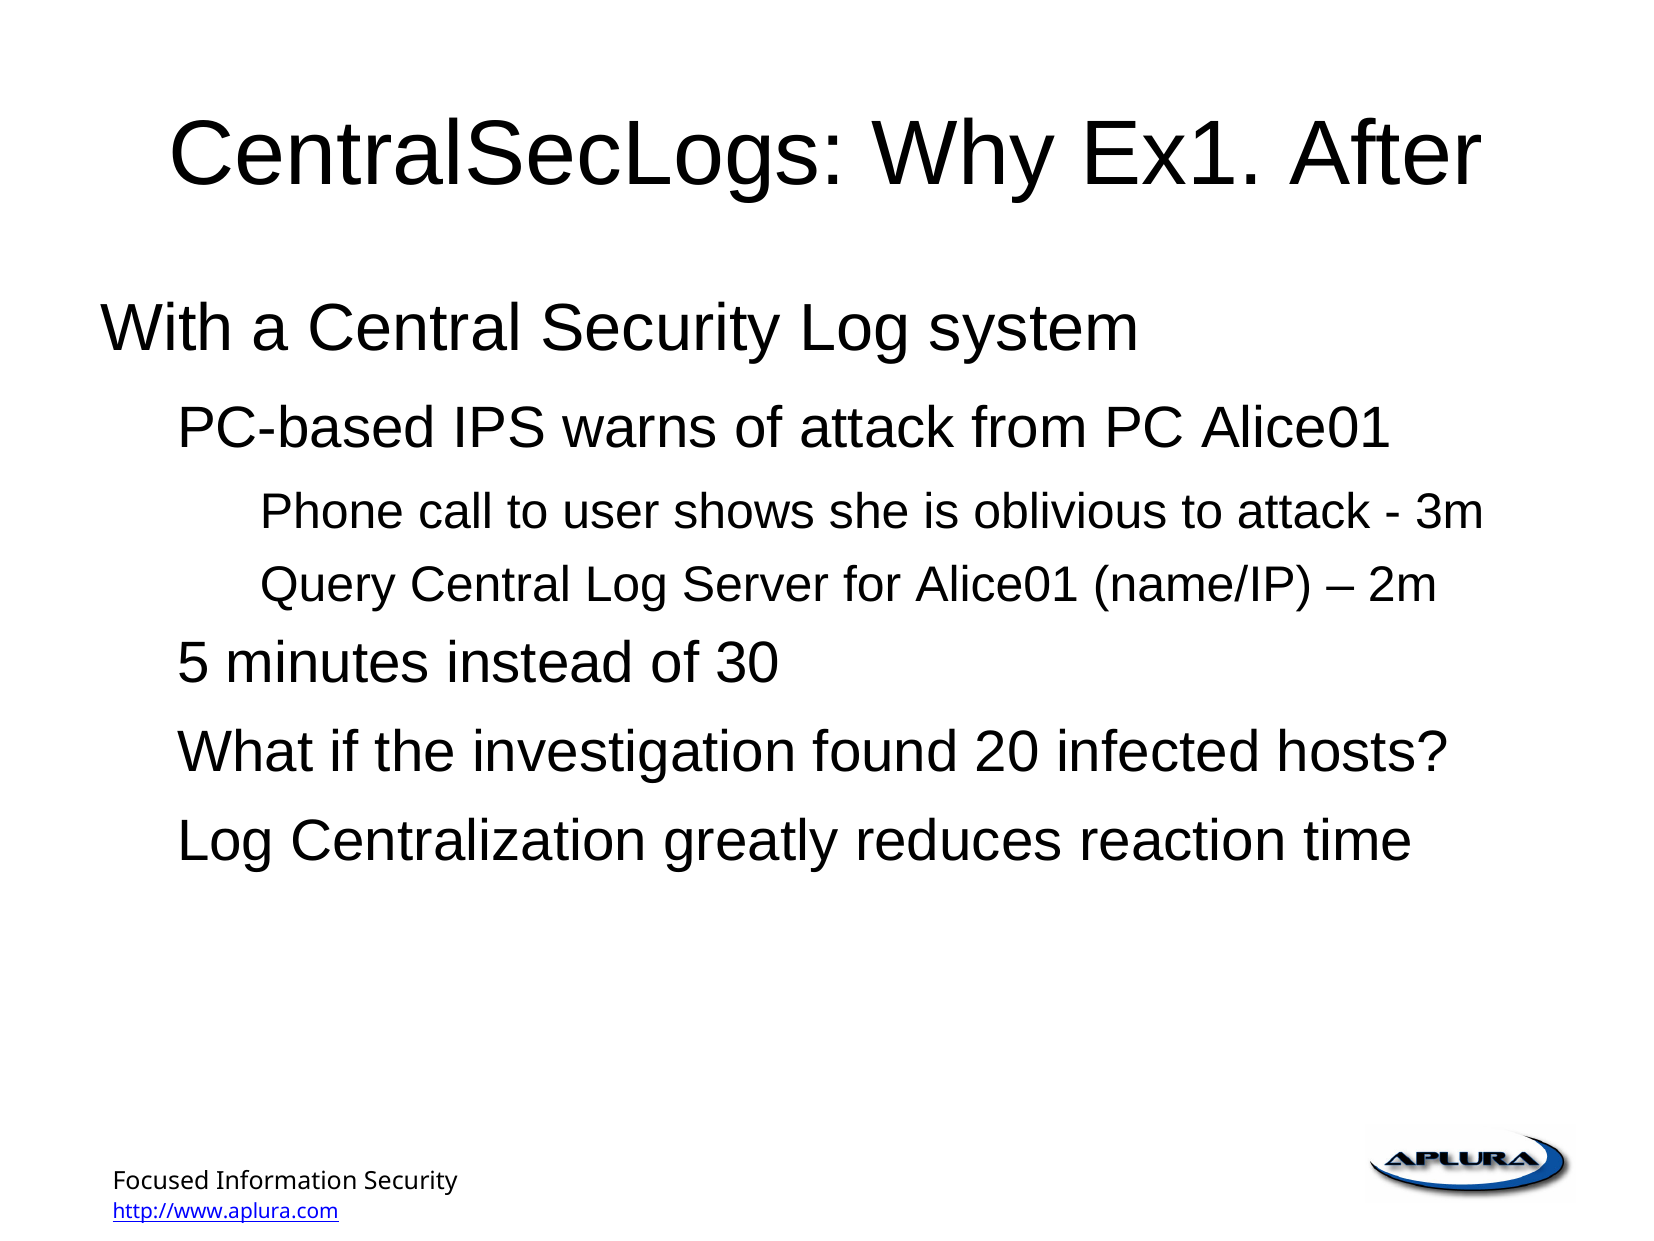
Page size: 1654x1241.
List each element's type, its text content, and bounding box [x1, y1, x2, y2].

title CentralSecLogs: Why Ex1. After [82, 56, 1571, 250]
picture [1365, 1124, 1576, 1203]
list With a Central Security Log system PC-based IPS warns of attack from PC Alice01 Phone call to user shows she is oblivious to attack - 3m Query Central Log Server for Alice01 (name/IP) – 2m 5 minutes instead of 30 What if the investigation found 20 infected hosts? Log Centralization greatly reduces reaction time [82, 290, 1571, 1094]
